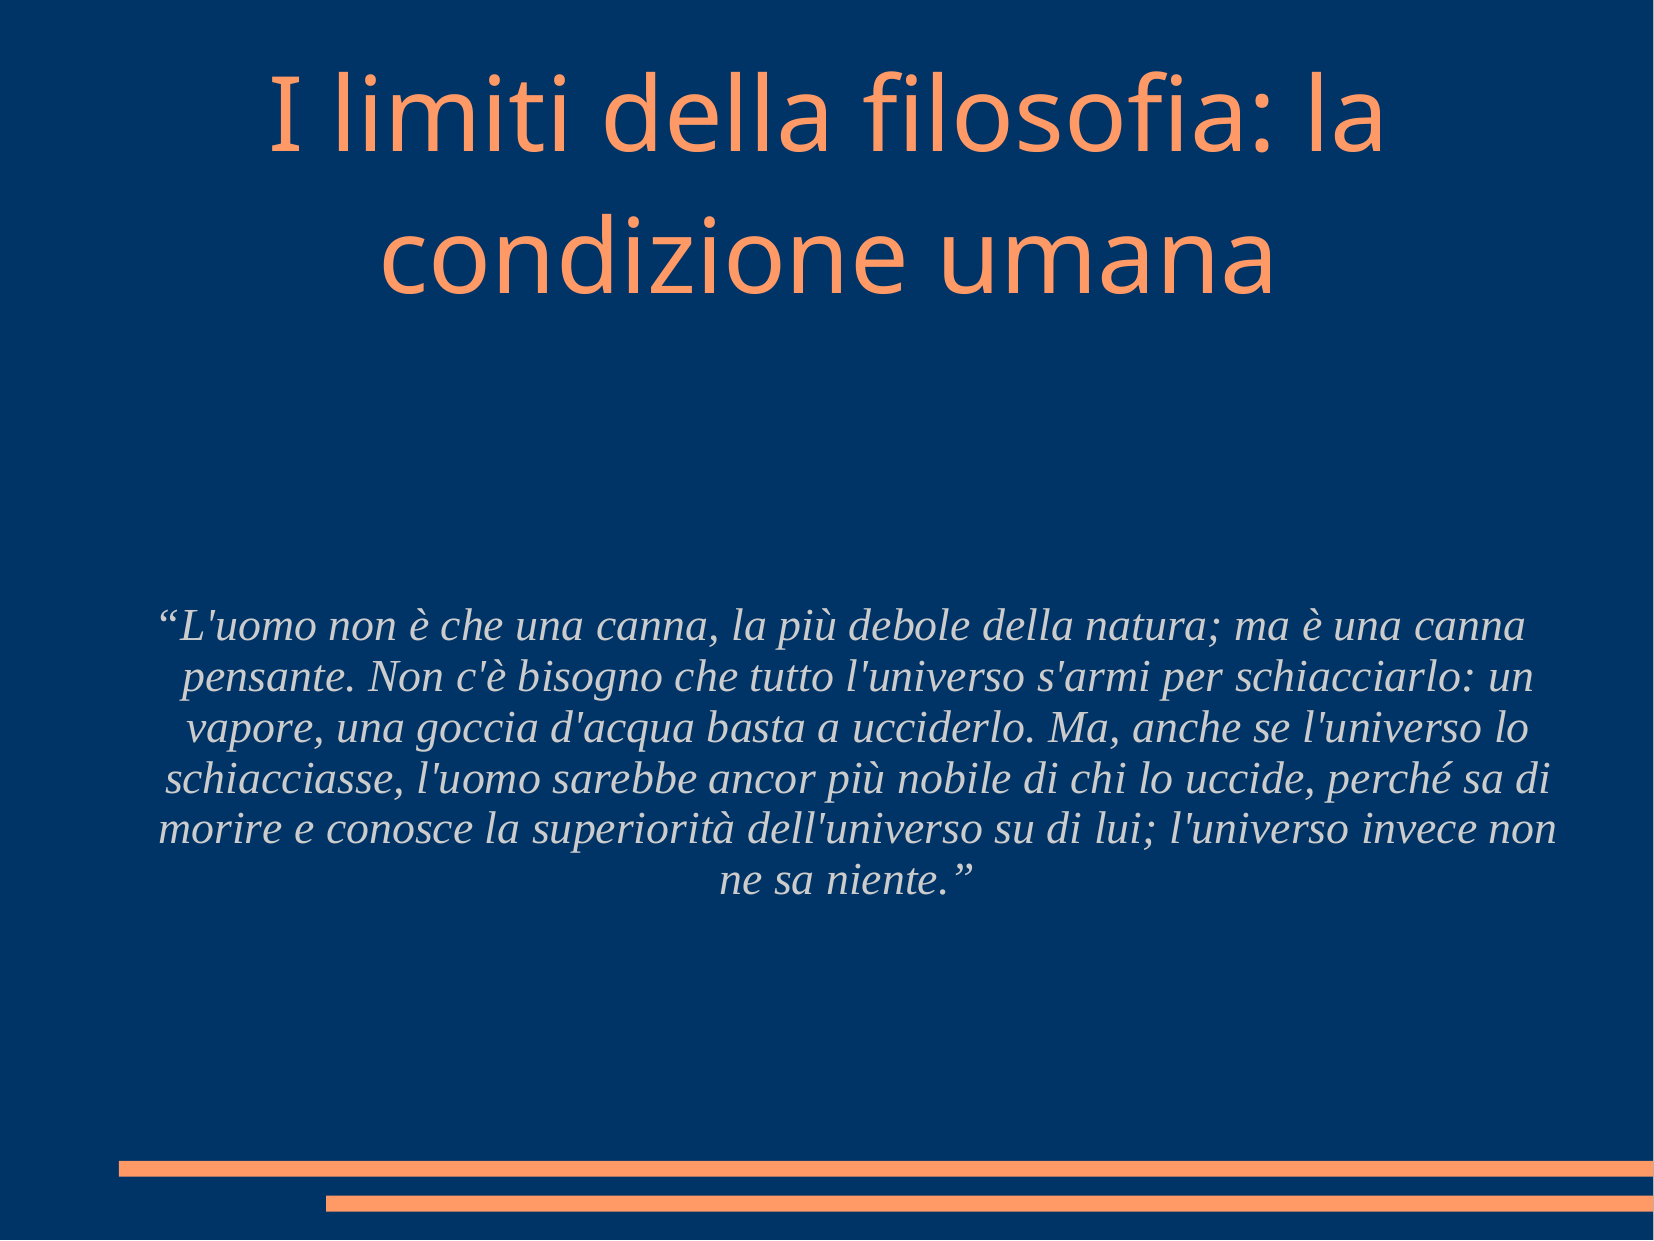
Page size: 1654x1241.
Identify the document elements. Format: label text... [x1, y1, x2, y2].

subtitle “L'uomo non è che una canna, la più debole della natura; ma è una canna pensante. Non c'è bisogno che tutto l'universo s'armi per schiacciarlo: un vapore, una goccia d'acqua basta a ucciderlo. Ma, anche se l'universo lo schiacciasse, l'uomo sarebbe ancor più nobile di chi lo uccide, perché sa di morire e conosce la superiorità dell'universo su di lui; l'universo invece non ne sa niente.” [121, 329, 1561, 1125]
title I limiti della filosofia: la condizione umana [123, 16, 1536, 329]
